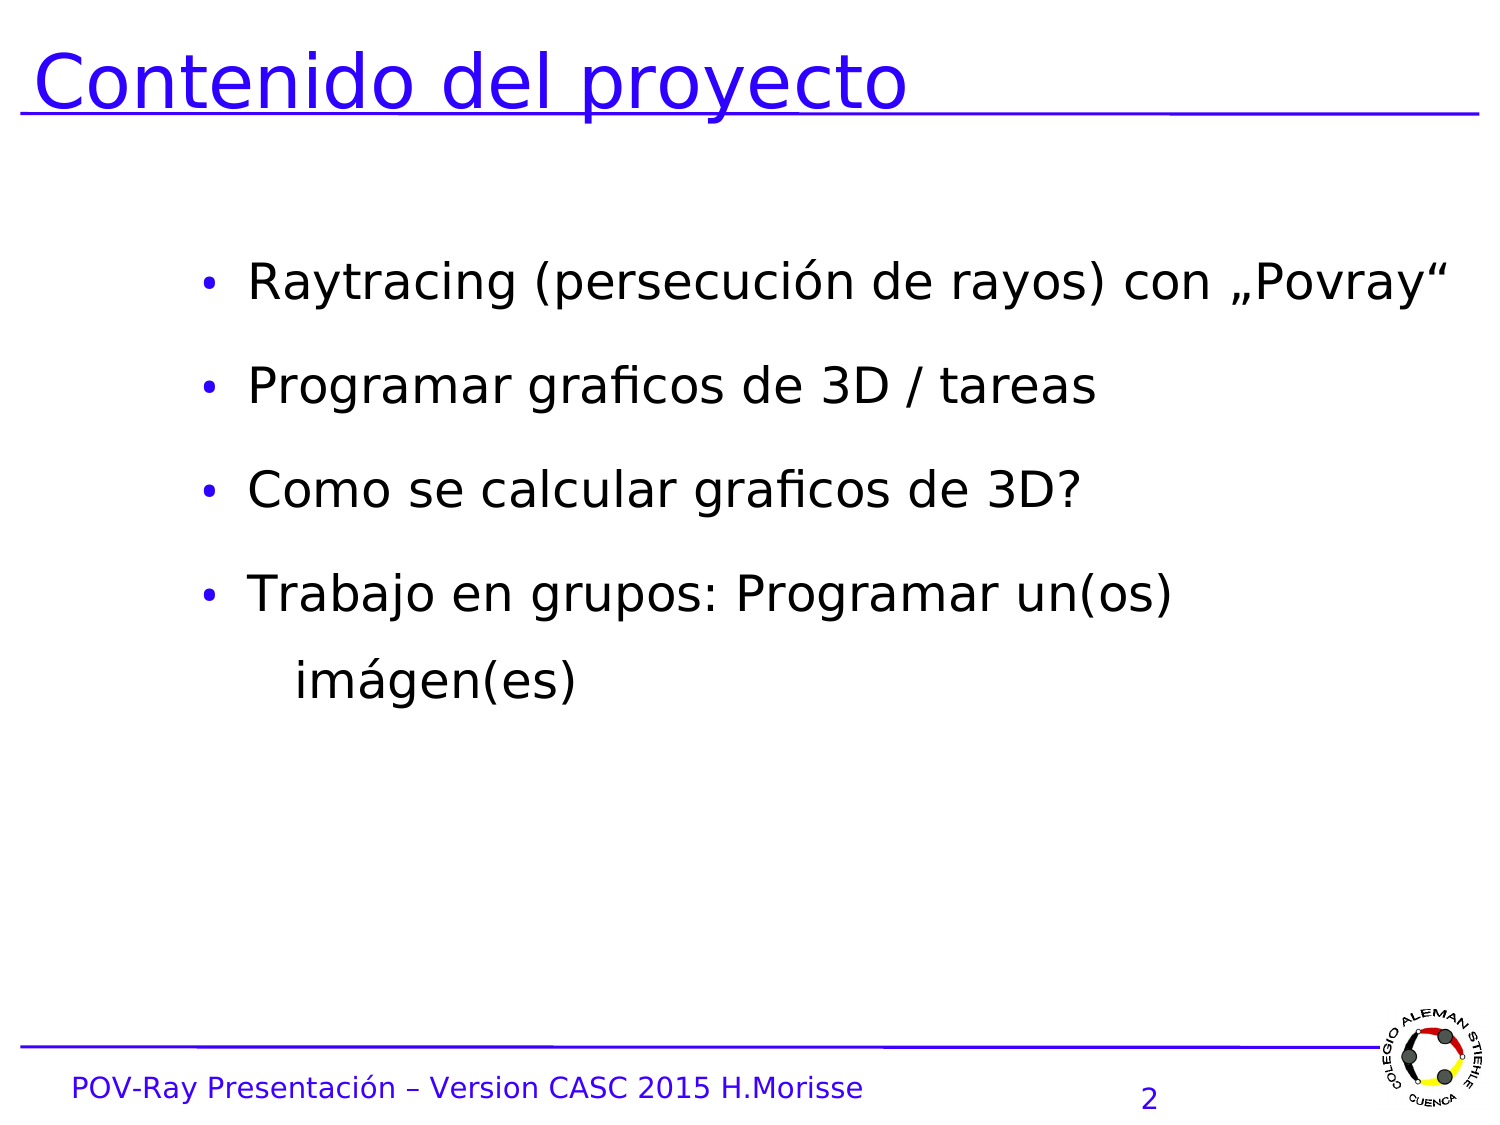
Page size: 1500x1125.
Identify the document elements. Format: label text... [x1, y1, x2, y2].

title Contenido del proyecto [29, 0, 1152, 166]
picture [1380, 1004, 1486, 1110]
list Raytracing (persecución de rayos) con „Povray“ Programar graficos de 3D / tareas Como se calcular graficos de 3D? Trabajo en grupos: Programar un(os) imágen(es) [52, 148, 1471, 1031]
